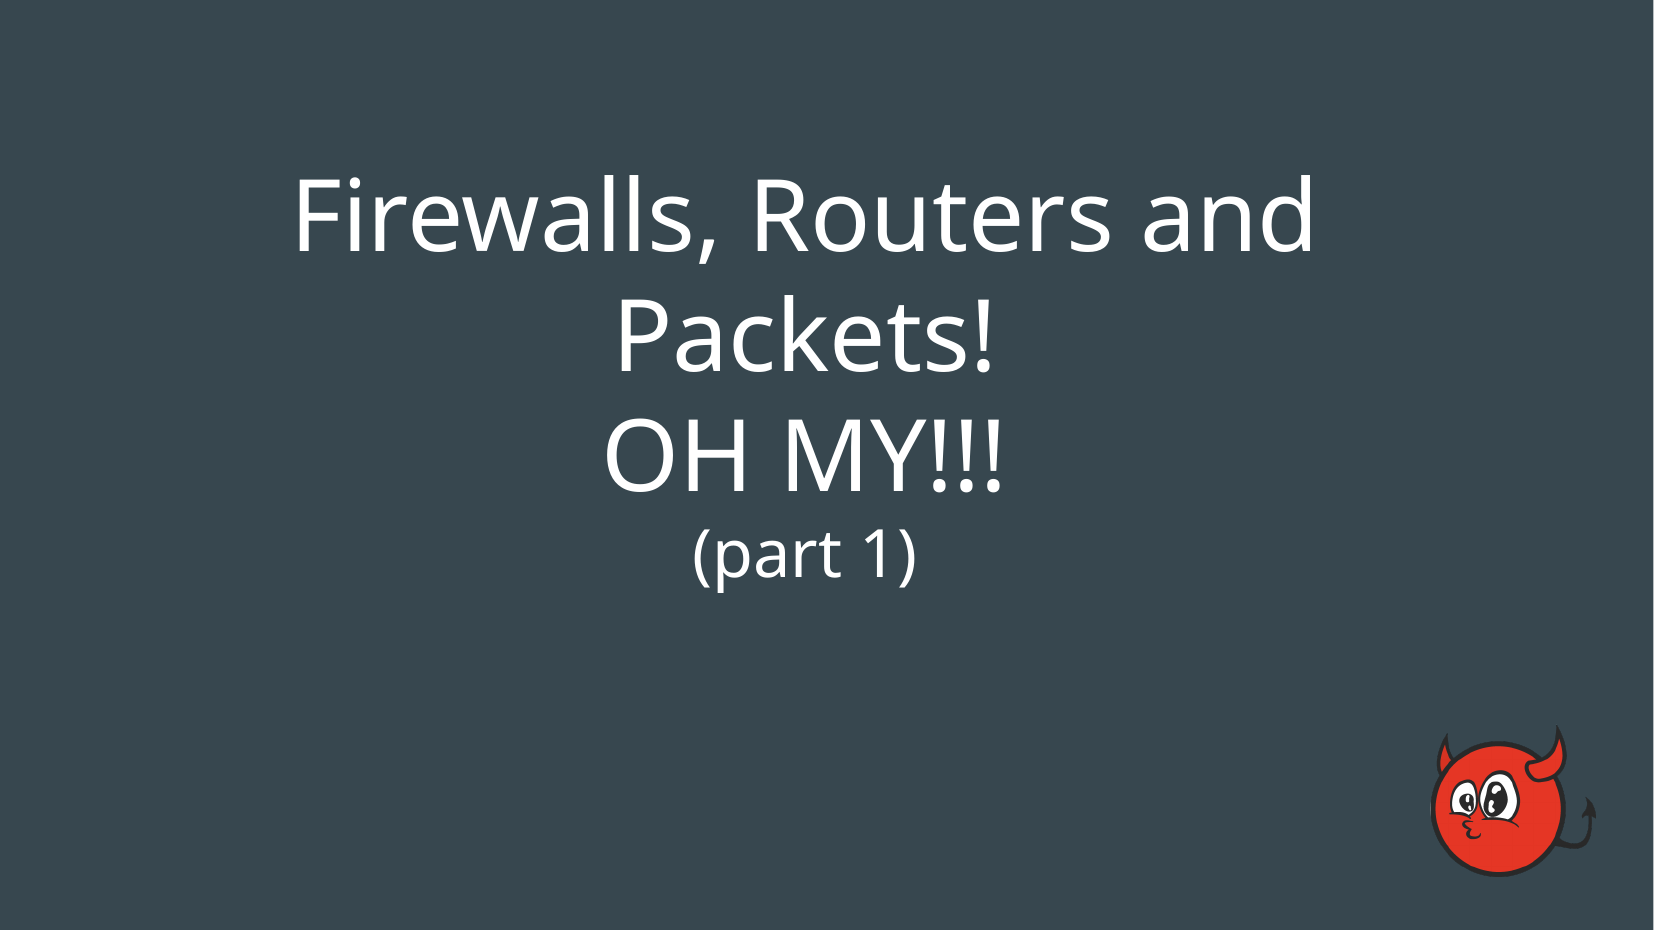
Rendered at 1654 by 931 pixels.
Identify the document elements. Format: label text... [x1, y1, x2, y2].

picture [1427, 717, 1598, 888]
title Firewalls, Routers and Packets! OH MY!!! (part 1) [95, 142, 1516, 601]
